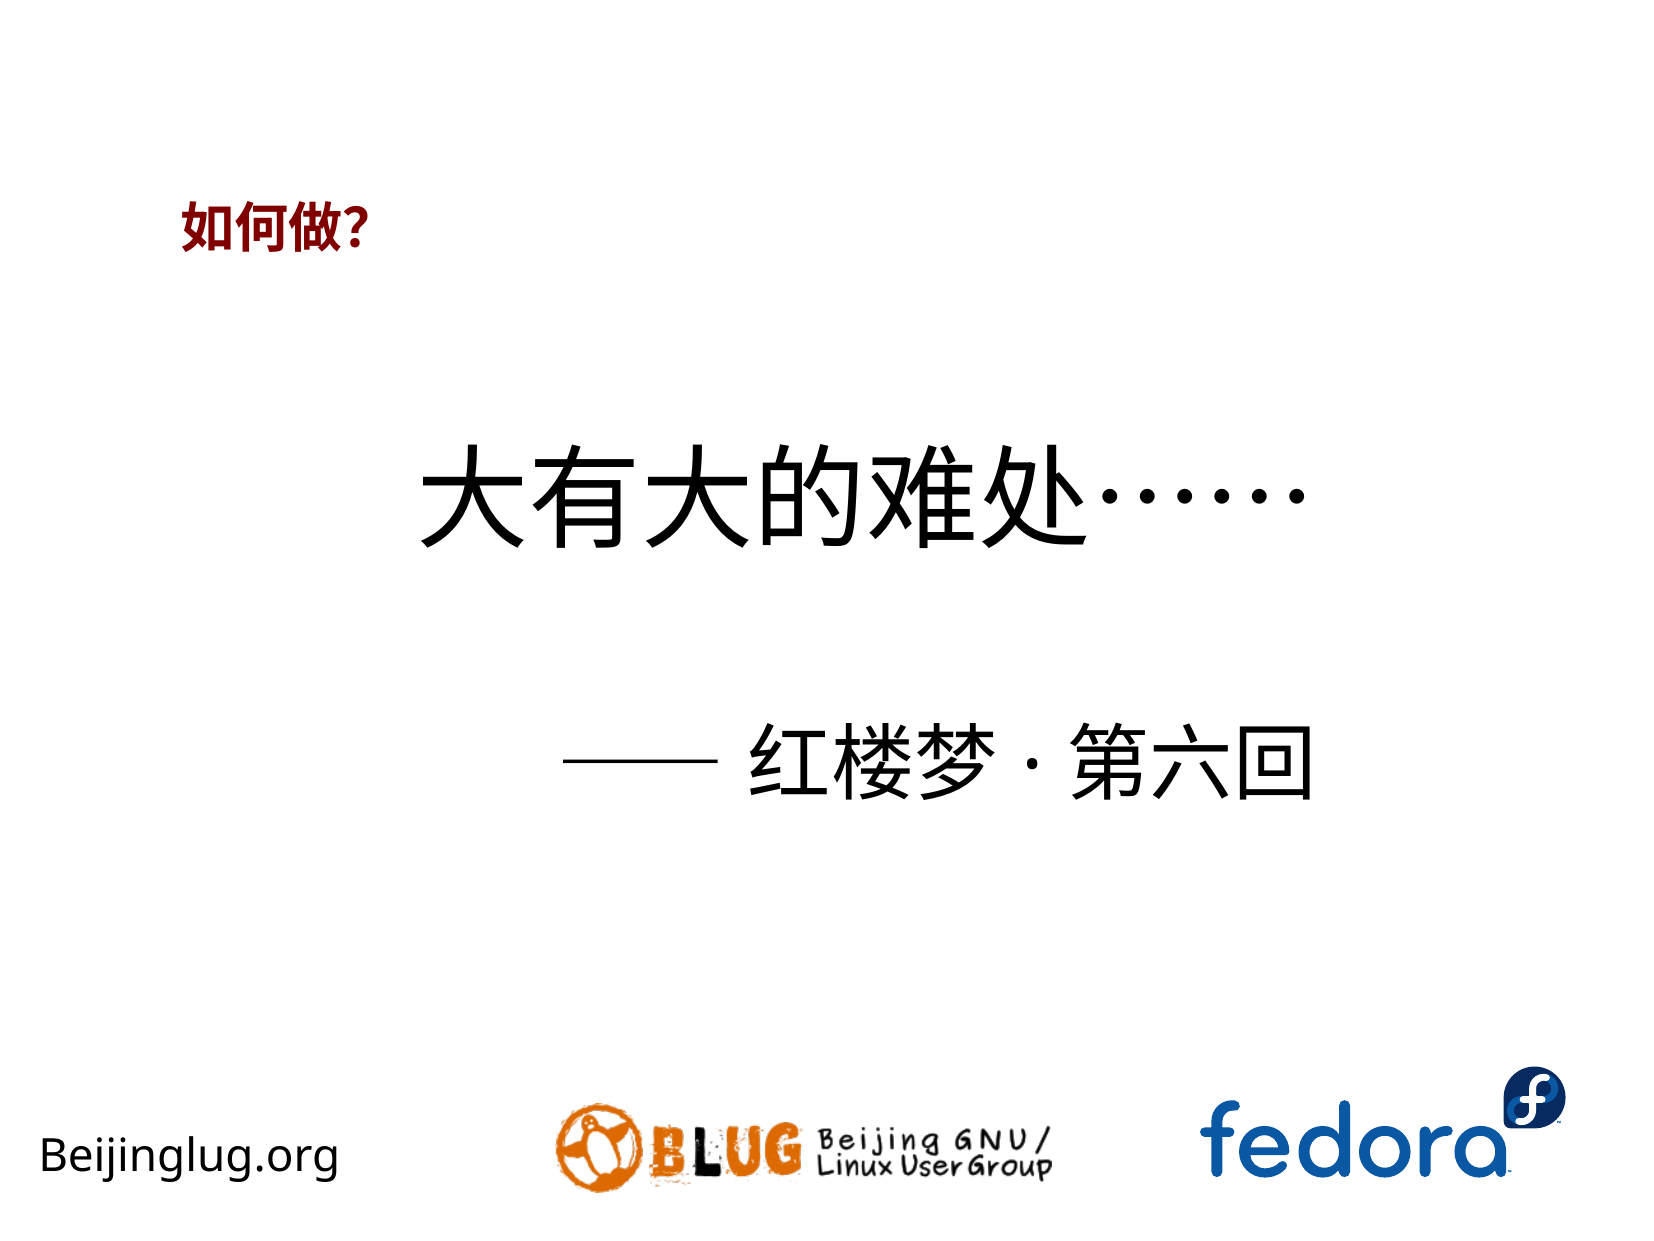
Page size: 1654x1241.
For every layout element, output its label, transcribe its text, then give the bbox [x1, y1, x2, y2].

picture [555, 1103, 1052, 1193]
text_box 如何做？ [165, 177, 422, 266]
text_box 大有大的难处…… ——红楼梦·第六回 [401, 401, 1332, 843]
